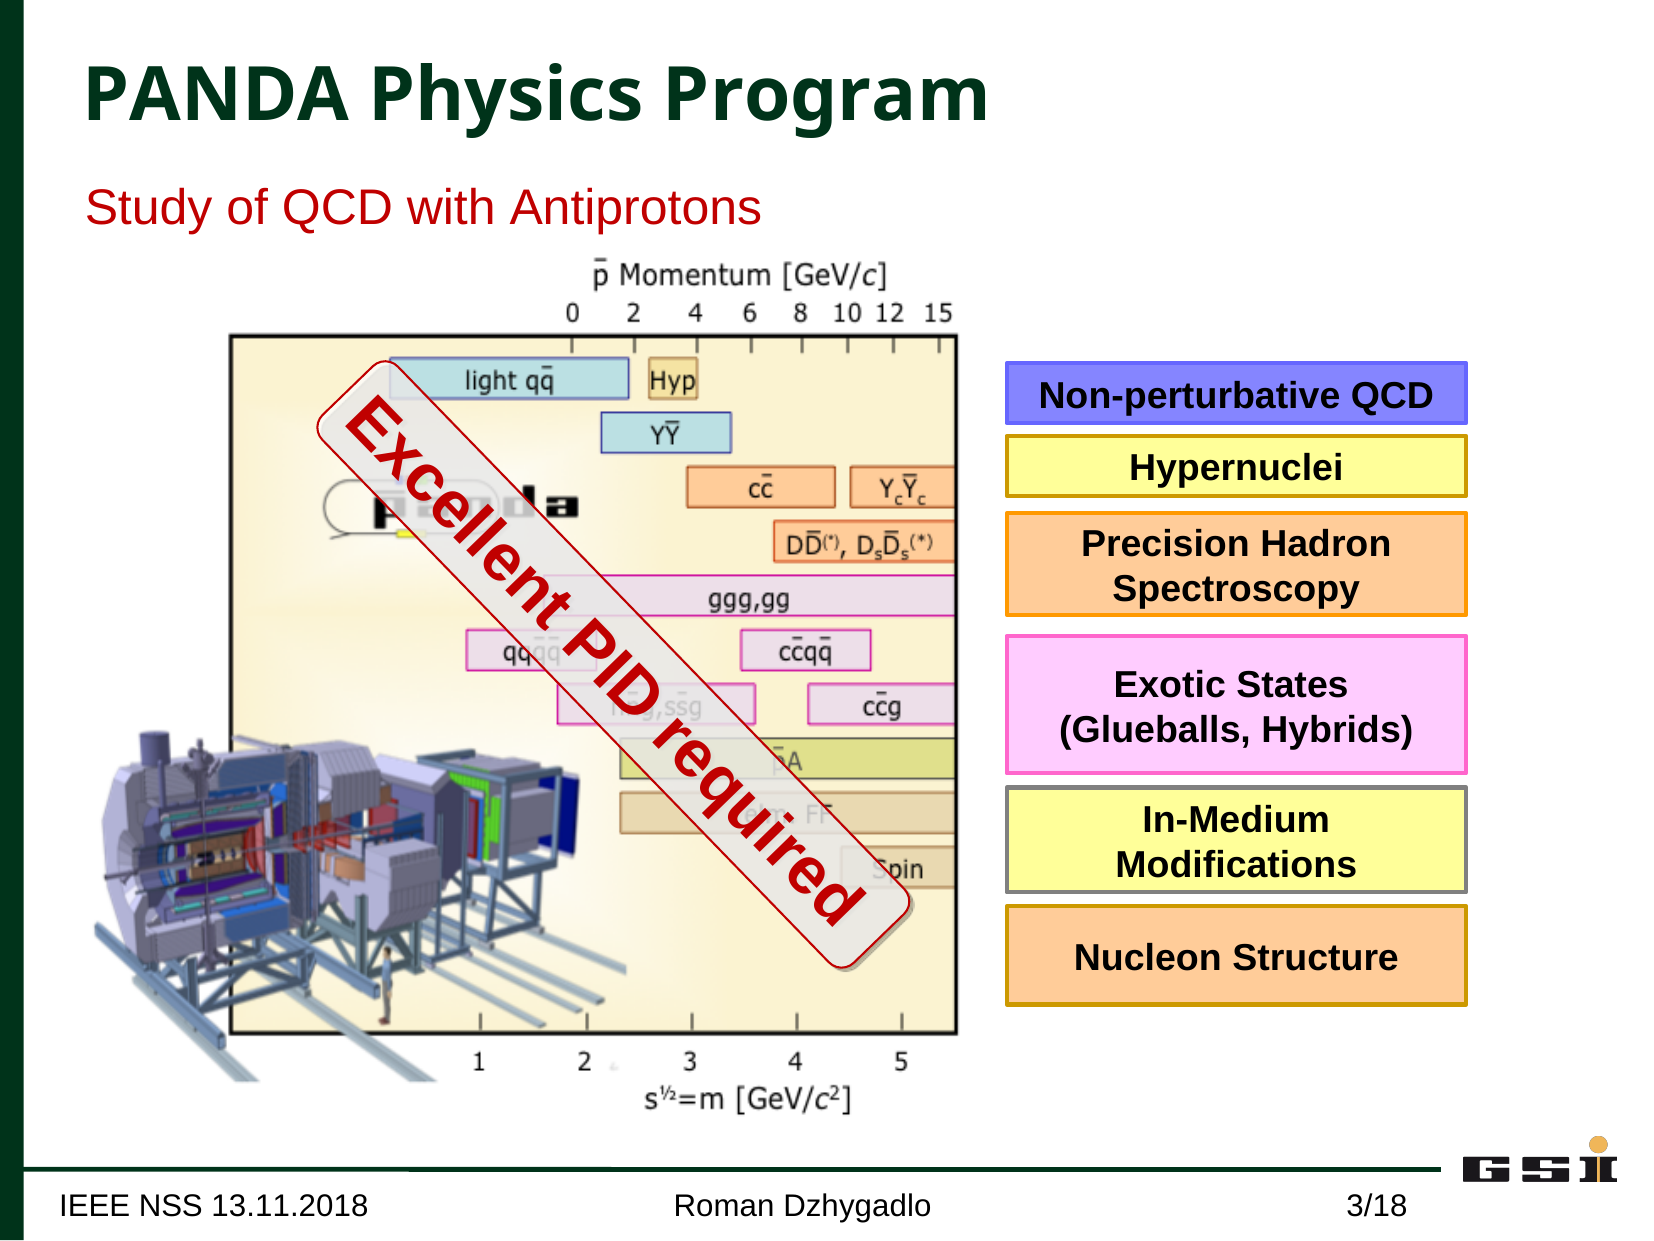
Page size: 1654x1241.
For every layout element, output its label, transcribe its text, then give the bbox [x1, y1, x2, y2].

text_box Study of QCD with Antiprotons [69, 167, 820, 263]
text_box Non-perturbative QCD [1006, 363, 1467, 424]
text_box Exotic States (Glueballs, Hybrids) [1006, 635, 1467, 774]
text_box Excellent PID required [317, 361, 910, 968]
text_box Hypernuclei [1006, 435, 1467, 496]
text_box Nucleon Structure [1006, 906, 1467, 1005]
text_box Precision Hadron Spectroscopy [1006, 513, 1467, 615]
title PANDA Physics Program [82, 11, 1571, 174]
picture [1463, 1136, 1617, 1182]
text_box In-Medium Modifications [1006, 787, 1467, 893]
picture [78, 238, 970, 1135]
